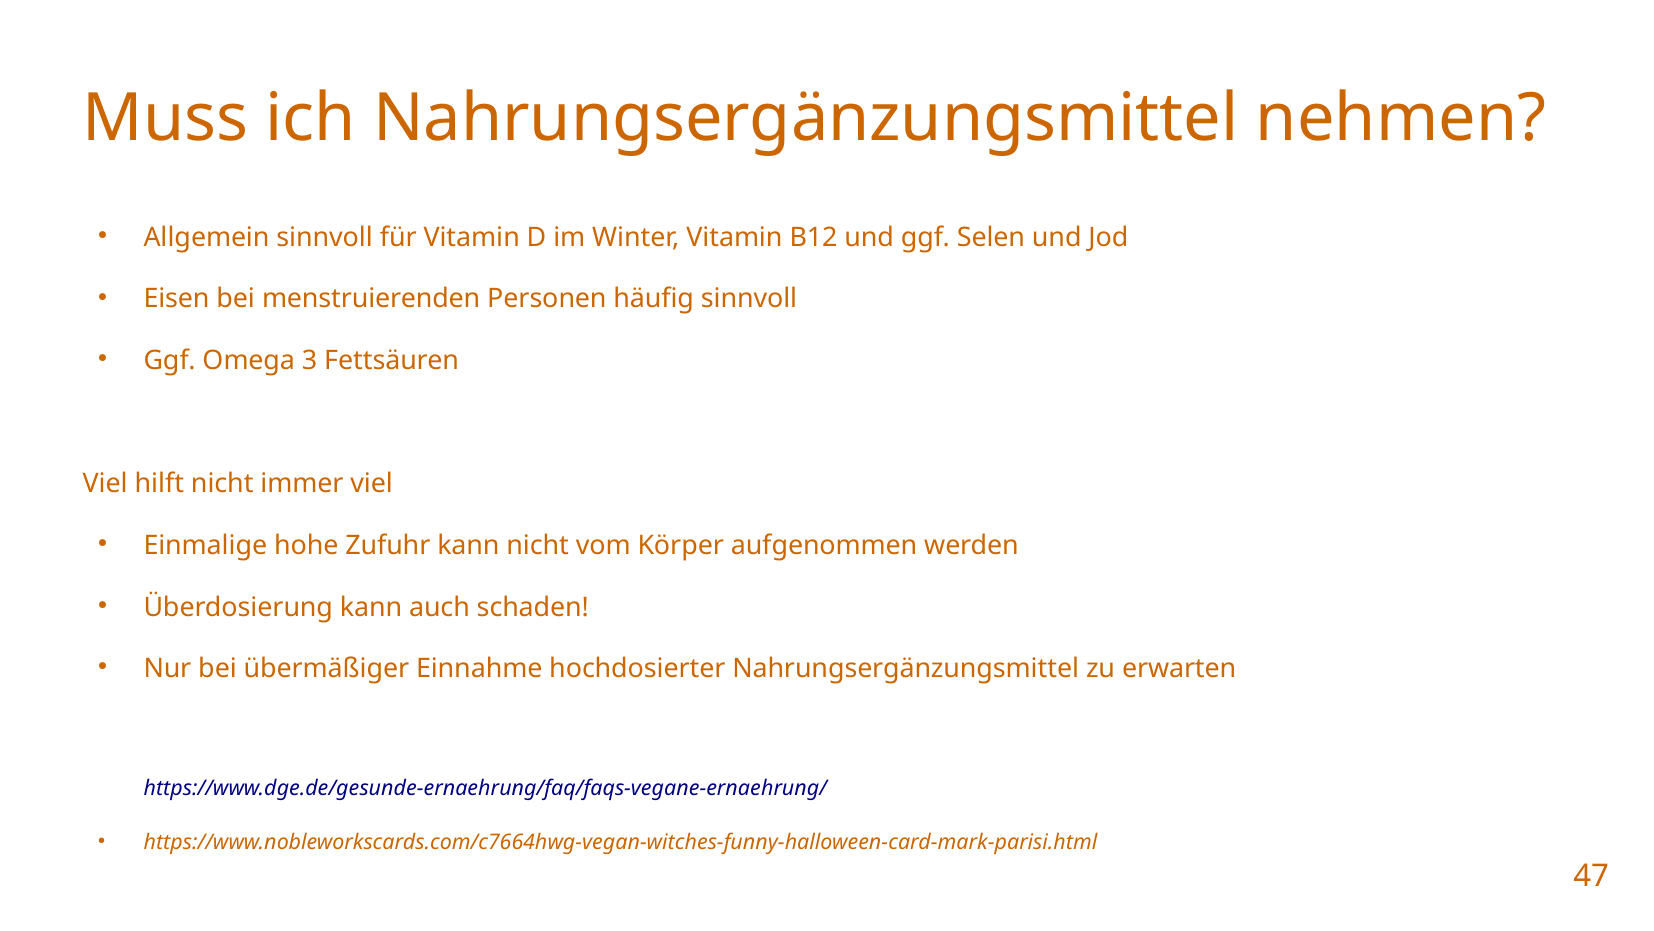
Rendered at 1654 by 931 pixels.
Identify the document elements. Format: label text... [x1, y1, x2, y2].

list Allgemein sinnvoll für Vitamin D im Winter, Vitamin B12 und ggf. Selen und Jod Eisen bei menstruierenden Personen häufig sinnvoll Ggf. Omega 3 Fettsäuren Viel hilft nicht immer viel Einmalige hohe Zufuhr kann nicht vom Körper aufgenommen werden Überdosierung kann auch schaden! Nur bei übermäßiger Einnahme hochdosierter Nahrungsergänzungsmittel zu erwarten https://www.dge.de/gesunde-ernaehrung/faq/faqs-vegane-ernaehrung/ https://www.nobleworkscards.com/c7664hwg-vegan-witches-funny-halloween-card-mark-parisi.html [82, 217, 1571, 857]
title Muss ich Nahrungsergänzungsmittel nehmen? [82, 12, 1571, 217]
